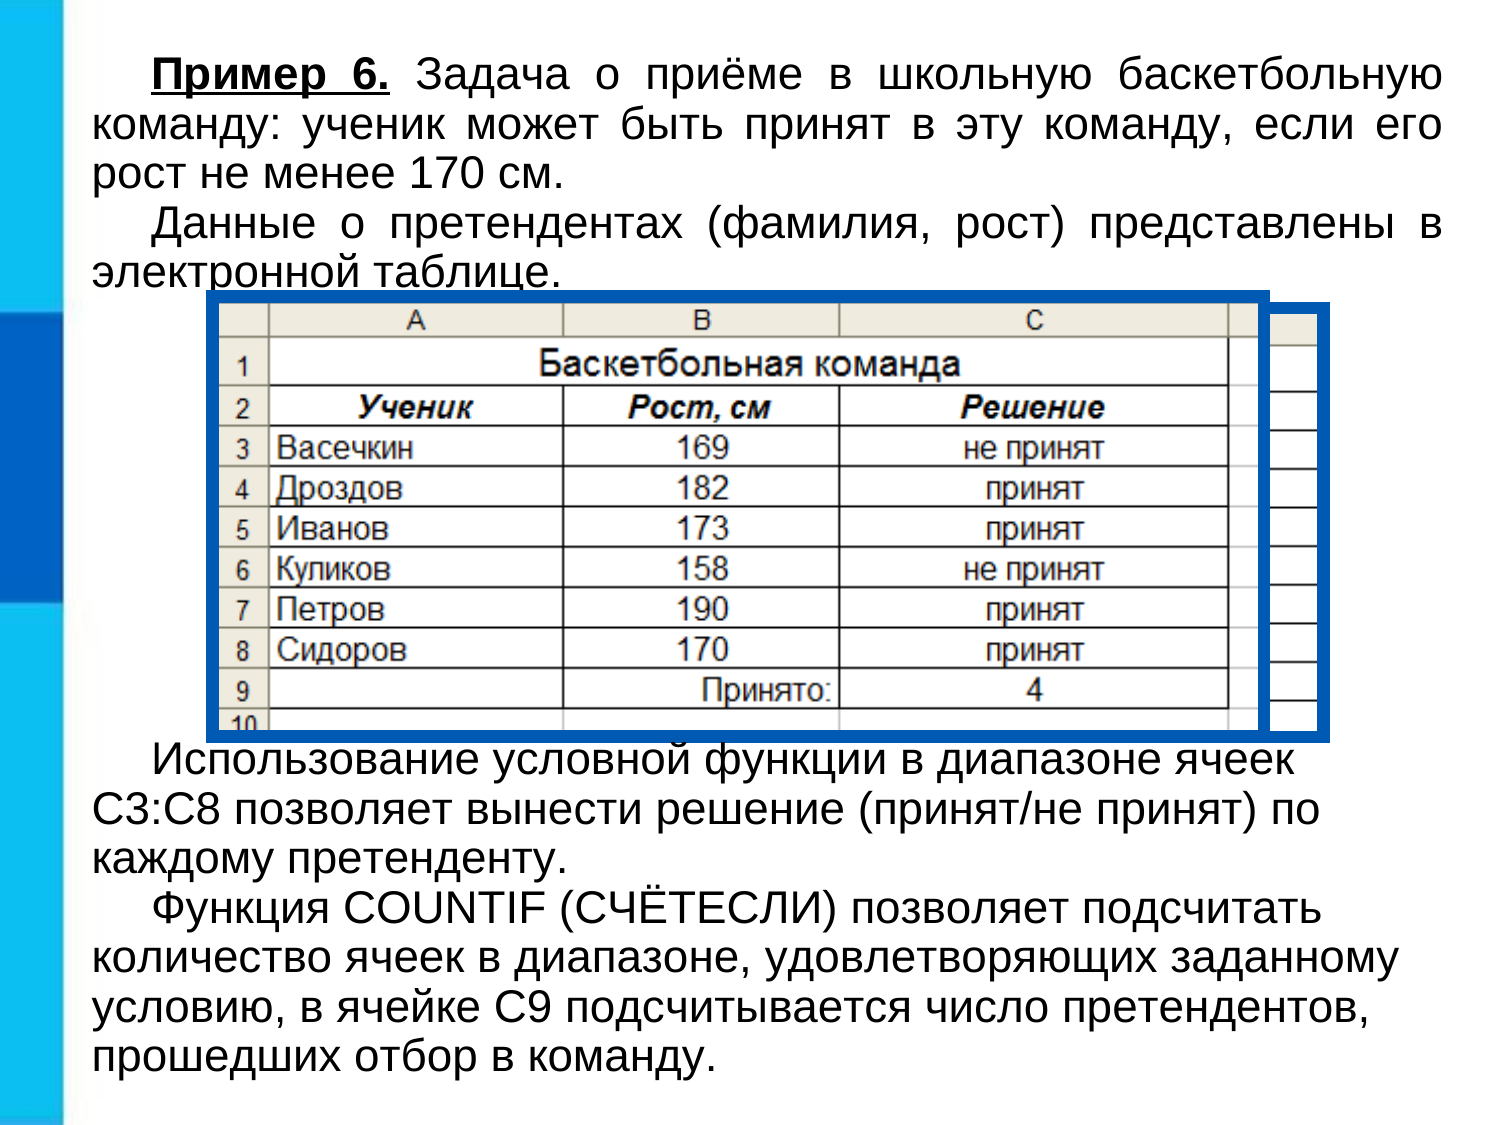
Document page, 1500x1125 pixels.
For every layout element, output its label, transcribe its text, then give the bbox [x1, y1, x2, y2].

text_box Использование условной функции в диапазоне ячеек С3:С8 позволяет вынести решение (принят/не принят) по каждому претенденту. Функция COUNTIF (СЧЁТЕСЛИ) позволяет подсчитать количество ячеек в диапазоне, удовлетворяющих заданному условию, в ячейке С9 подсчитывается число претендентов, прошедших отбор в команду. [76, 727, 1448, 1090]
text_box Пример 6. Задача о приёме в школьную баскетбольную команду: ученик может быть принят в эту команду, если его рост не менее 170 см. Данные о претендентах (фамилия, рост) представлены в электронной таблице. [76, 42, 1459, 306]
picture [0, 0, 1500, 1125]
